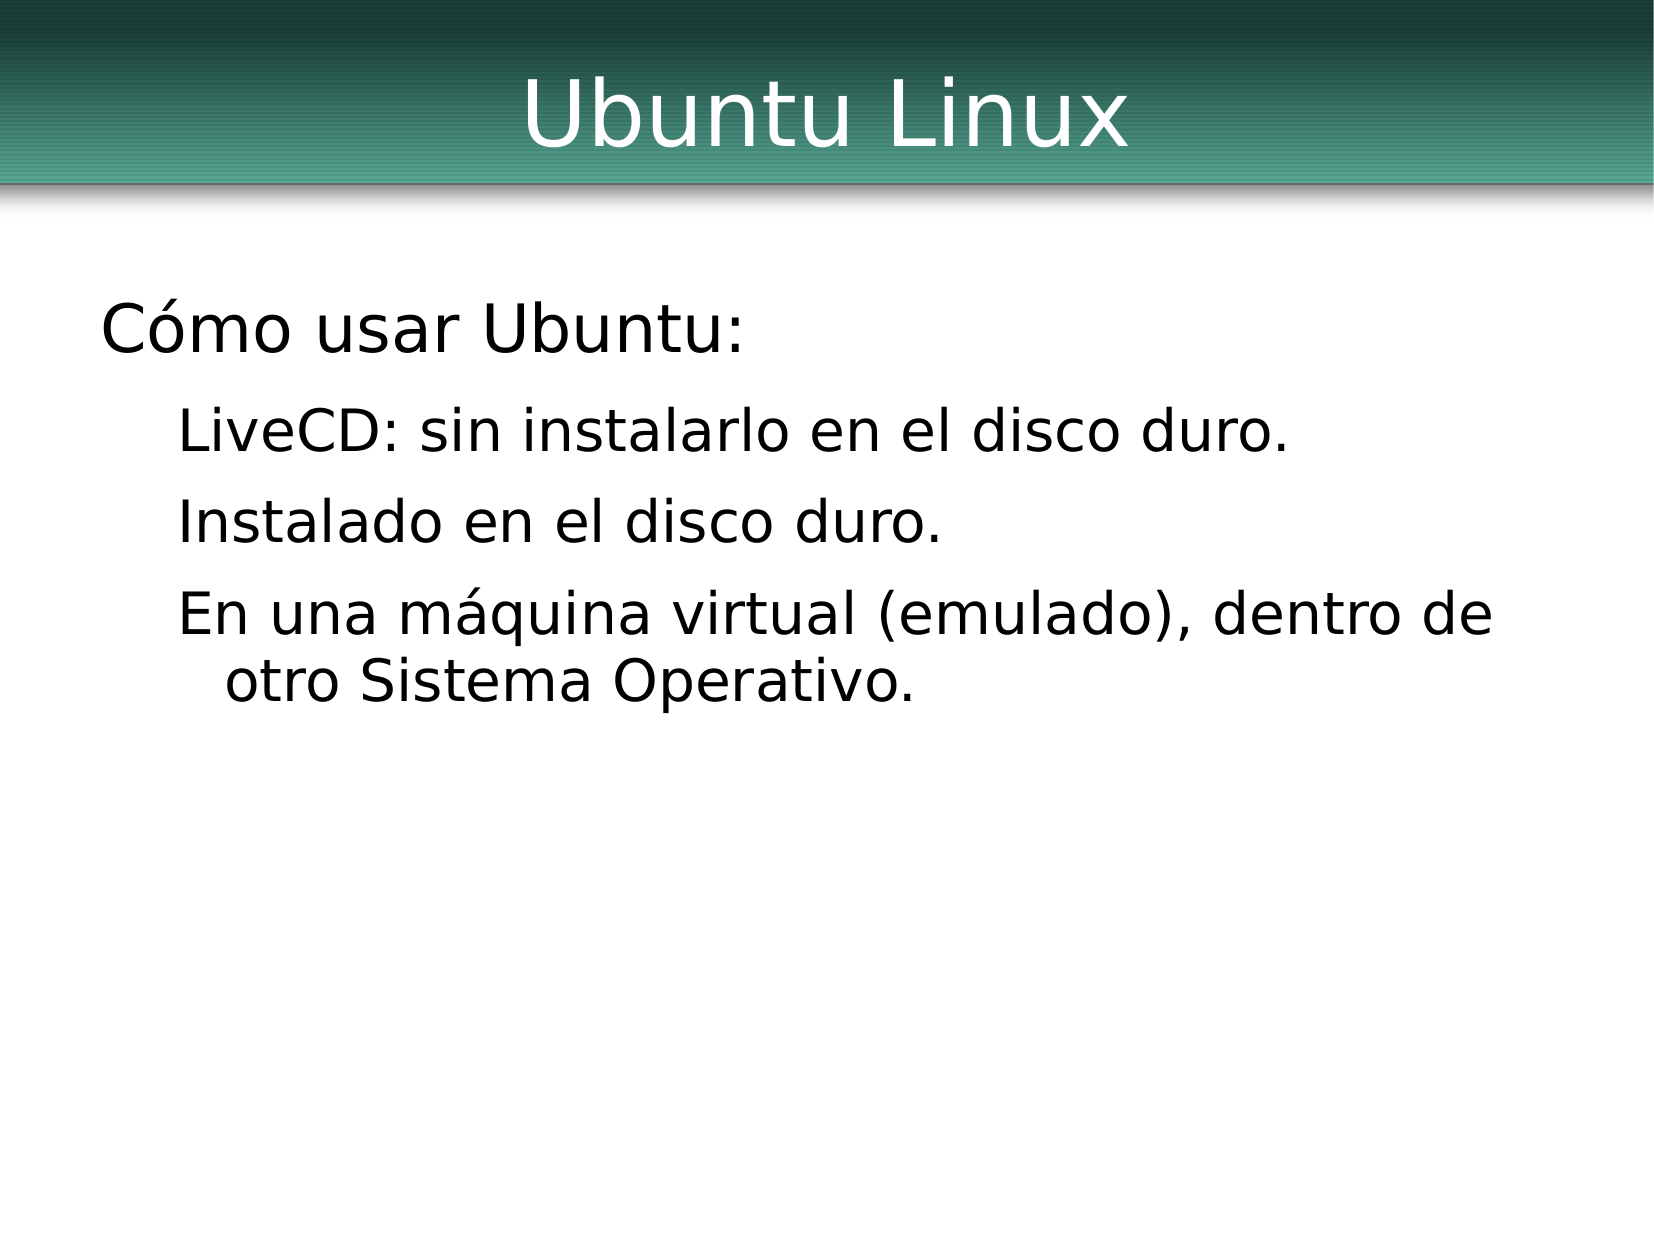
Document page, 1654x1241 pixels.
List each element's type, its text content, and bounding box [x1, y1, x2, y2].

title Ubuntu Linux [82, 11, 1571, 219]
list Cómo usar Ubuntu: LiveCD: sin instalarlo en el disco duro. Instalado en el disco duro. En una máquina virtual (emulado), dentro de otro Sistema Operativo. [82, 290, 1571, 1094]
picture [0, 0, 1654, 225]
